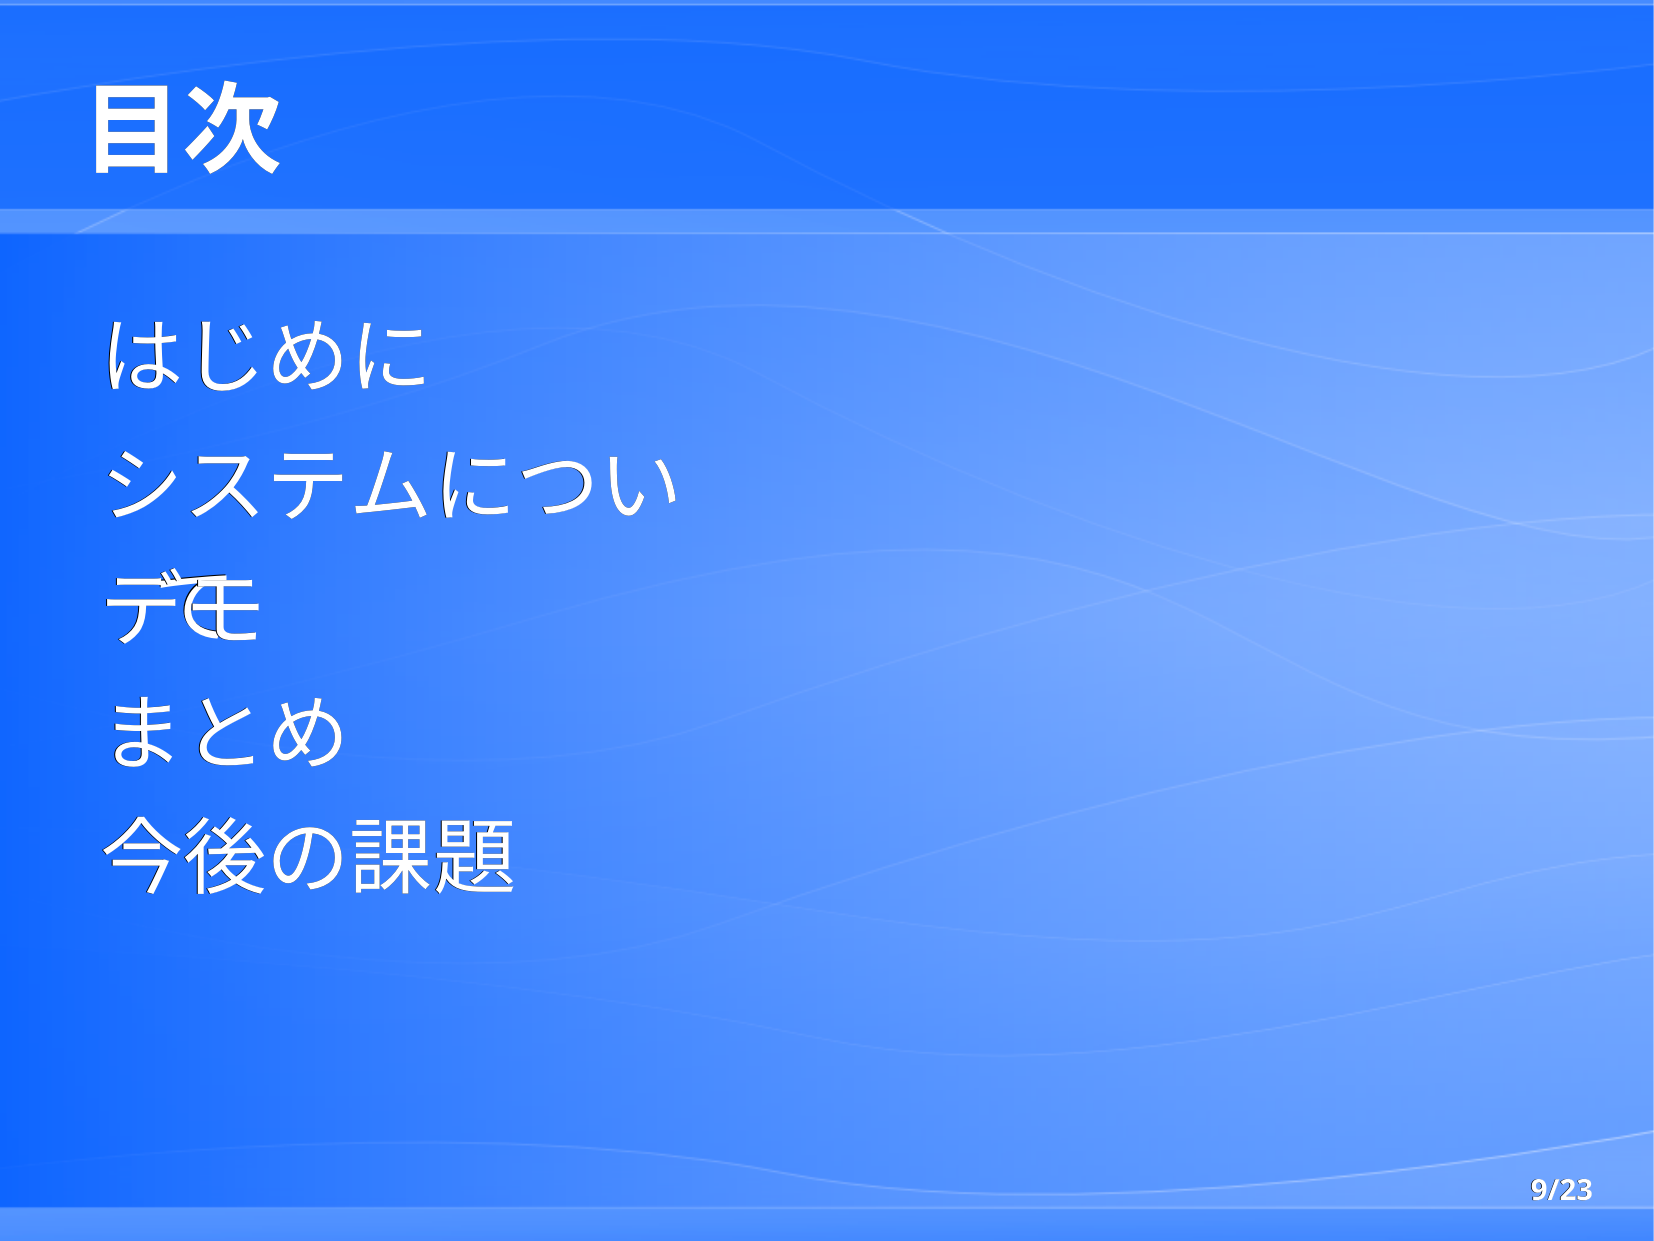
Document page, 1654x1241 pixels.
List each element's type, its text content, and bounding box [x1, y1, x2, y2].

list デモ [82, 543, 709, 644]
list はじめに [82, 290, 709, 384]
list まとめ [82, 667, 709, 768]
list 今後の課題 [82, 791, 709, 881]
picture [0, 0, 1654, 1241]
list システムについて [82, 419, 709, 509]
title 目次 [23, 8, 1625, 237]
